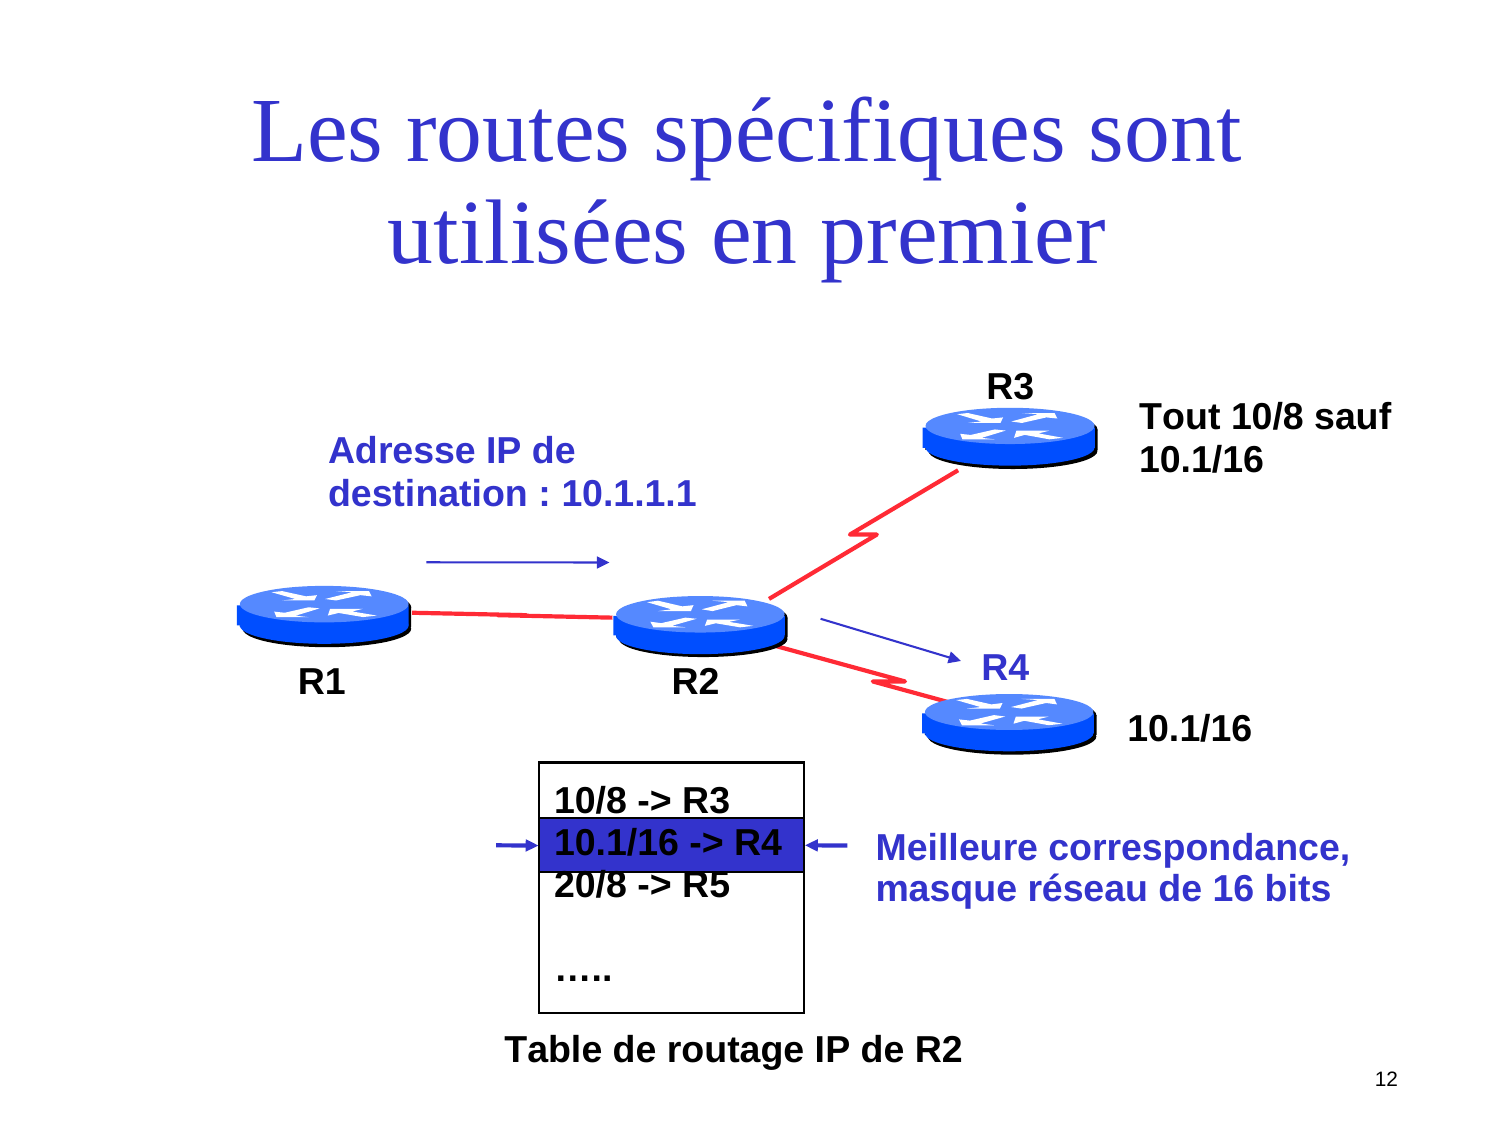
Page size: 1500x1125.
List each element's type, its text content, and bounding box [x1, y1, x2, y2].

text_box [922, 695, 1097, 755]
text_box Meilleure correspondance, masque réseau de 16 bits [858, 817, 1368, 919]
text_box [922, 407, 1098, 470]
text_box 10/8 -> R3 10.1/16 -> R4 20/8 -> R5 ….. [540, 770, 800, 998]
text_box Adresse IP de destination : 10.1.1.1 [311, 421, 715, 523]
text_box R4 [966, 638, 1045, 696]
text_box R2 [656, 653, 735, 711]
text_box R1 [280, 651, 363, 711]
text_box 10.1/16 [1112, 699, 1268, 757]
text_box Table de routage IP de R2 [487, 1020, 980, 1080]
text_box [613, 596, 788, 656]
text_box R3 [971, 357, 1050, 409]
text_box Tout 10/8 sauf 10.1/16 [1124, 388, 1407, 488]
text_box [236, 585, 412, 648]
title Les routes spécifiques sont utilisées en premier [124, 65, 1371, 298]
